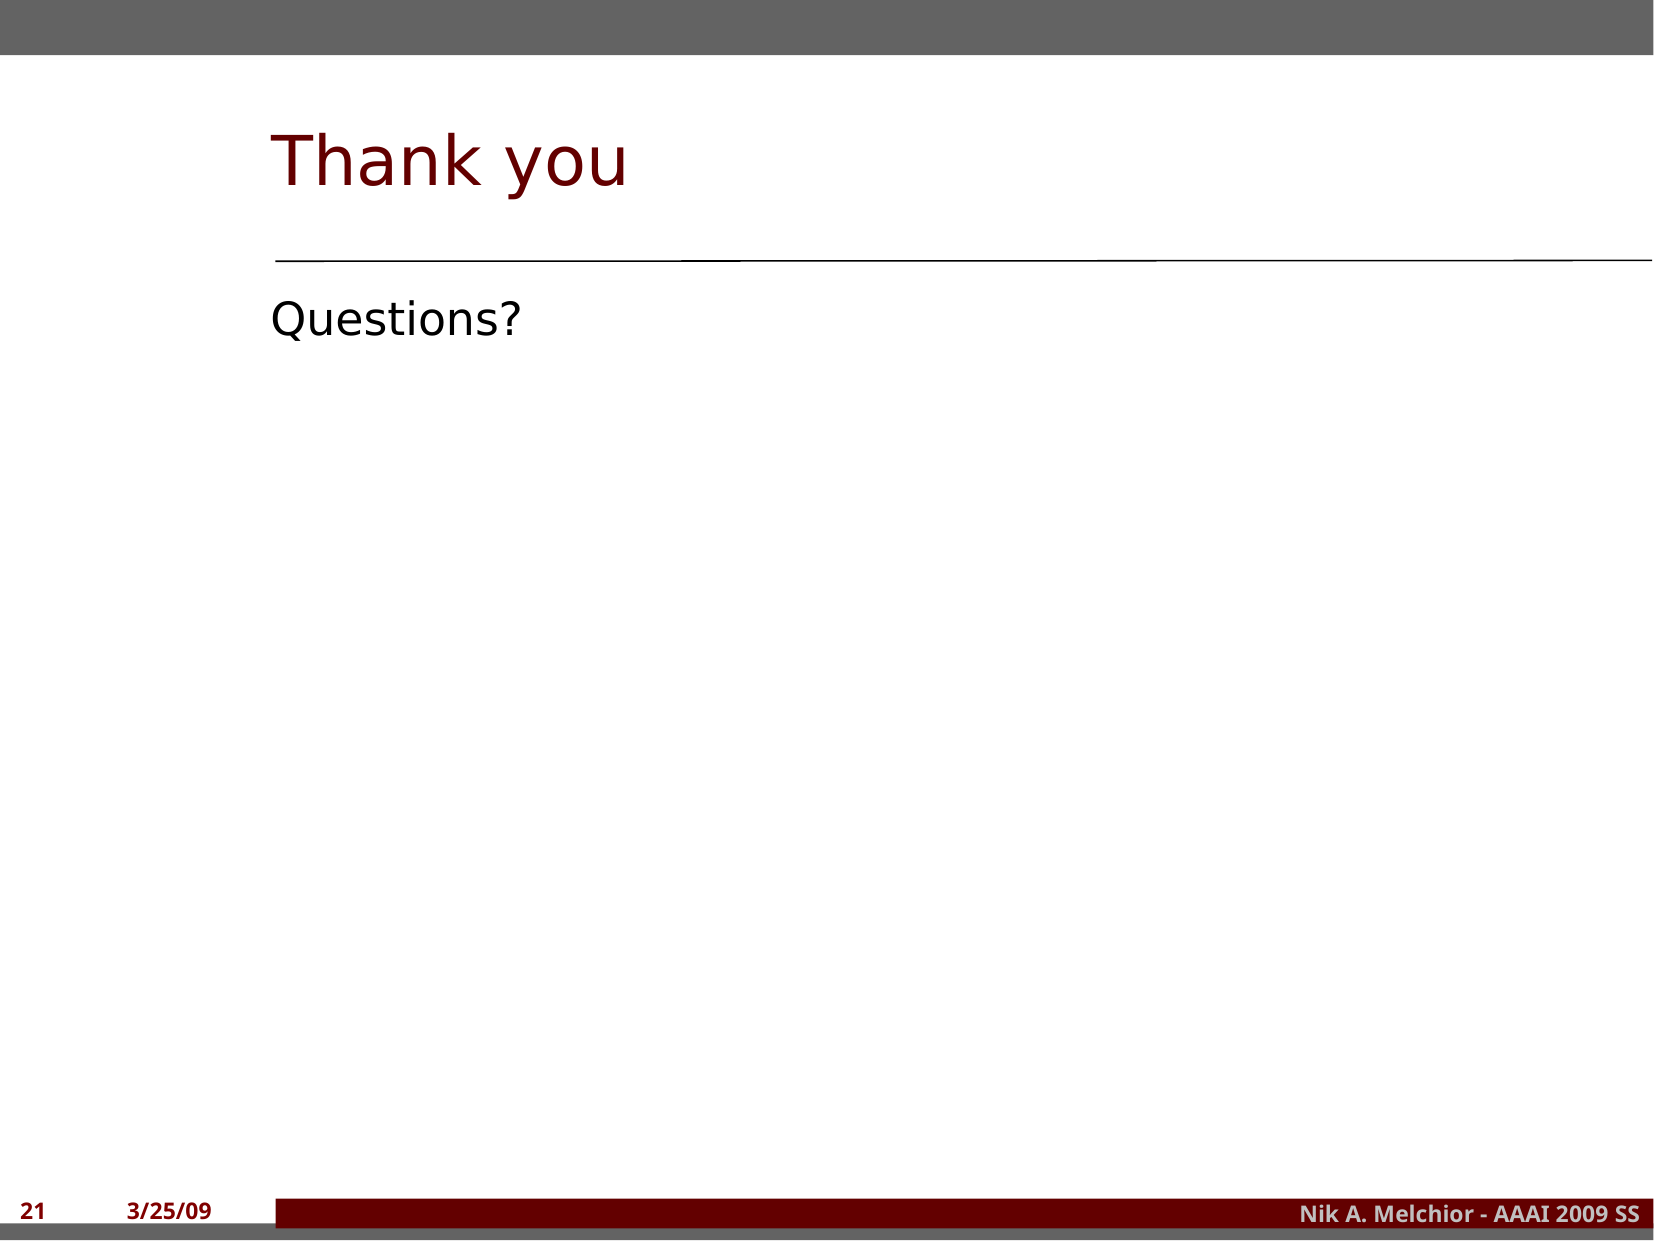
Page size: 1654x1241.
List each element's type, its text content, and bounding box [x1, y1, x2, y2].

title Thank you [271, 75, 1553, 255]
list Questions? [270, 294, 1607, 1080]
